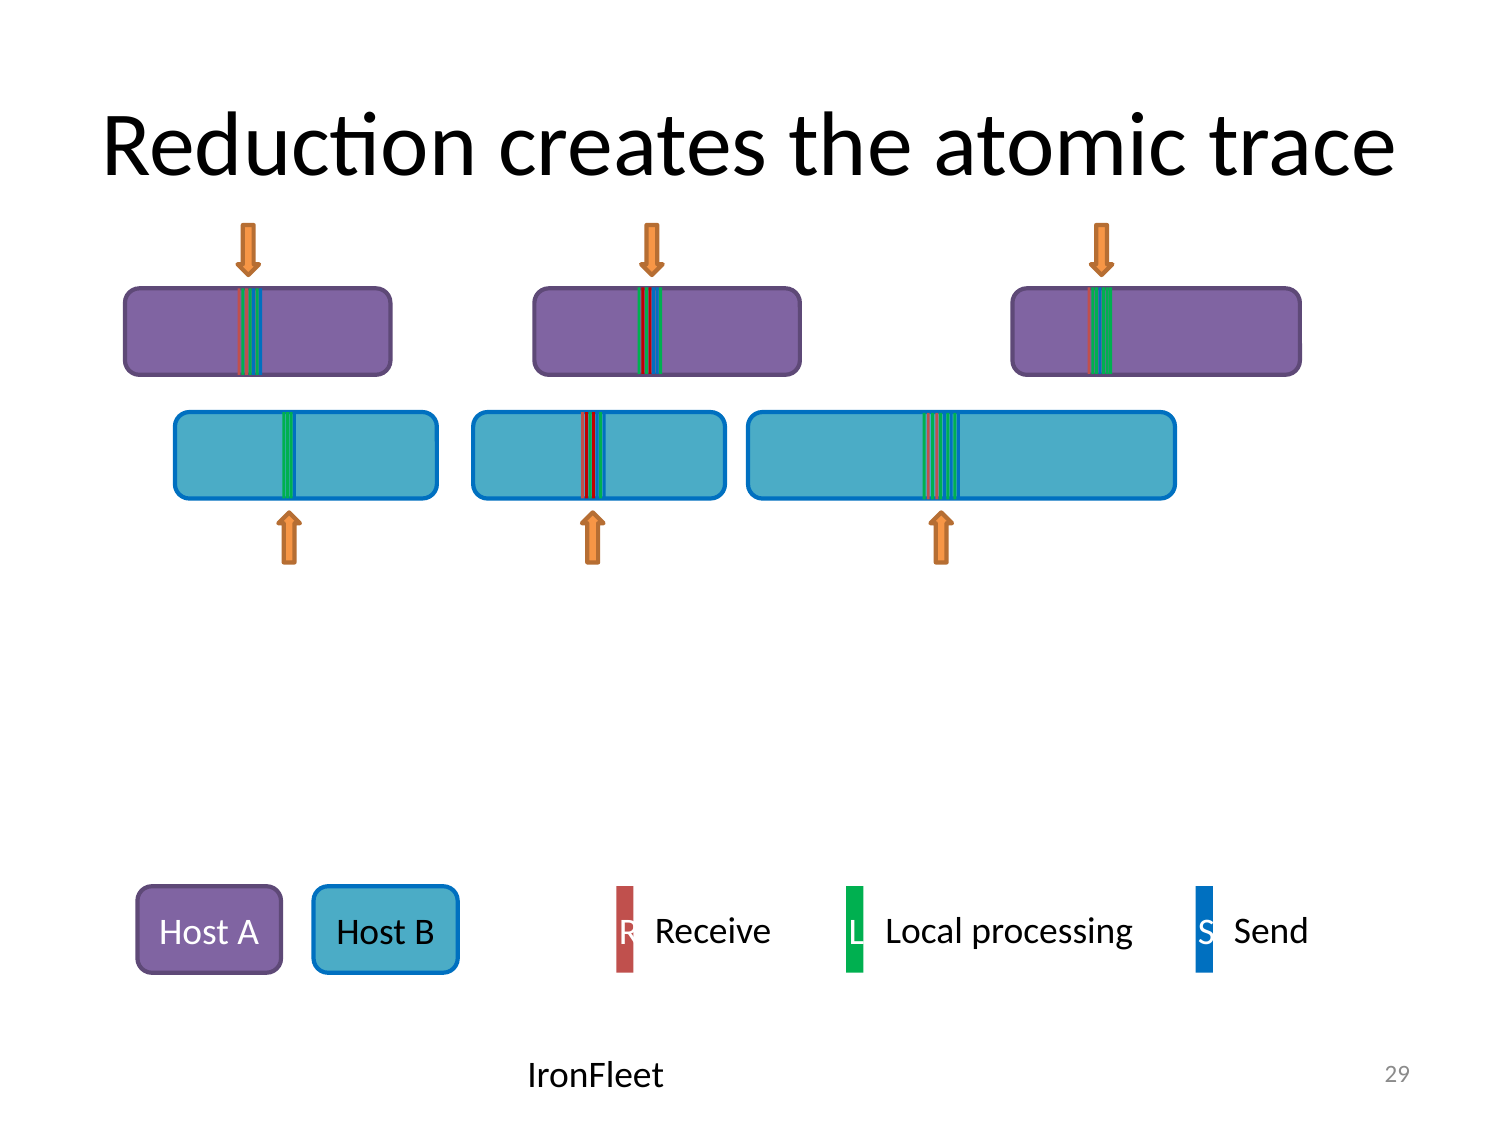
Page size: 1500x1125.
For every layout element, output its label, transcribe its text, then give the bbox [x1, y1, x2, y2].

slide_number <number> [1074, 1042, 1425, 1103]
text_box [237, 224, 260, 276]
text_box [930, 512, 953, 563]
footer IronFleet [512, 1042, 988, 1103]
text_box [124, 288, 391, 375]
text_box Send [1219, 899, 1325, 959]
text_box [473, 412, 726, 499]
text_box Receive [640, 899, 787, 959]
text_box Host A [137, 886, 282, 973]
text_box L [846, 886, 864, 973]
title Reduction creates the atomic trace [75, 45, 1425, 233]
text_box R [624, 923, 632, 932]
text_box Local processing [870, 899, 1149, 959]
text_box [1012, 287, 1300, 375]
text_box S [1195, 886, 1213, 973]
text_box R [616, 886, 634, 973]
text_box [747, 412, 1176, 500]
text_box [1090, 224, 1113, 276]
text_box [641, 224, 663, 276]
text_box [278, 512, 300, 563]
text_box [581, 512, 604, 563]
text_box Host B [313, 886, 458, 973]
text_box [534, 287, 800, 375]
text_box [174, 412, 437, 499]
